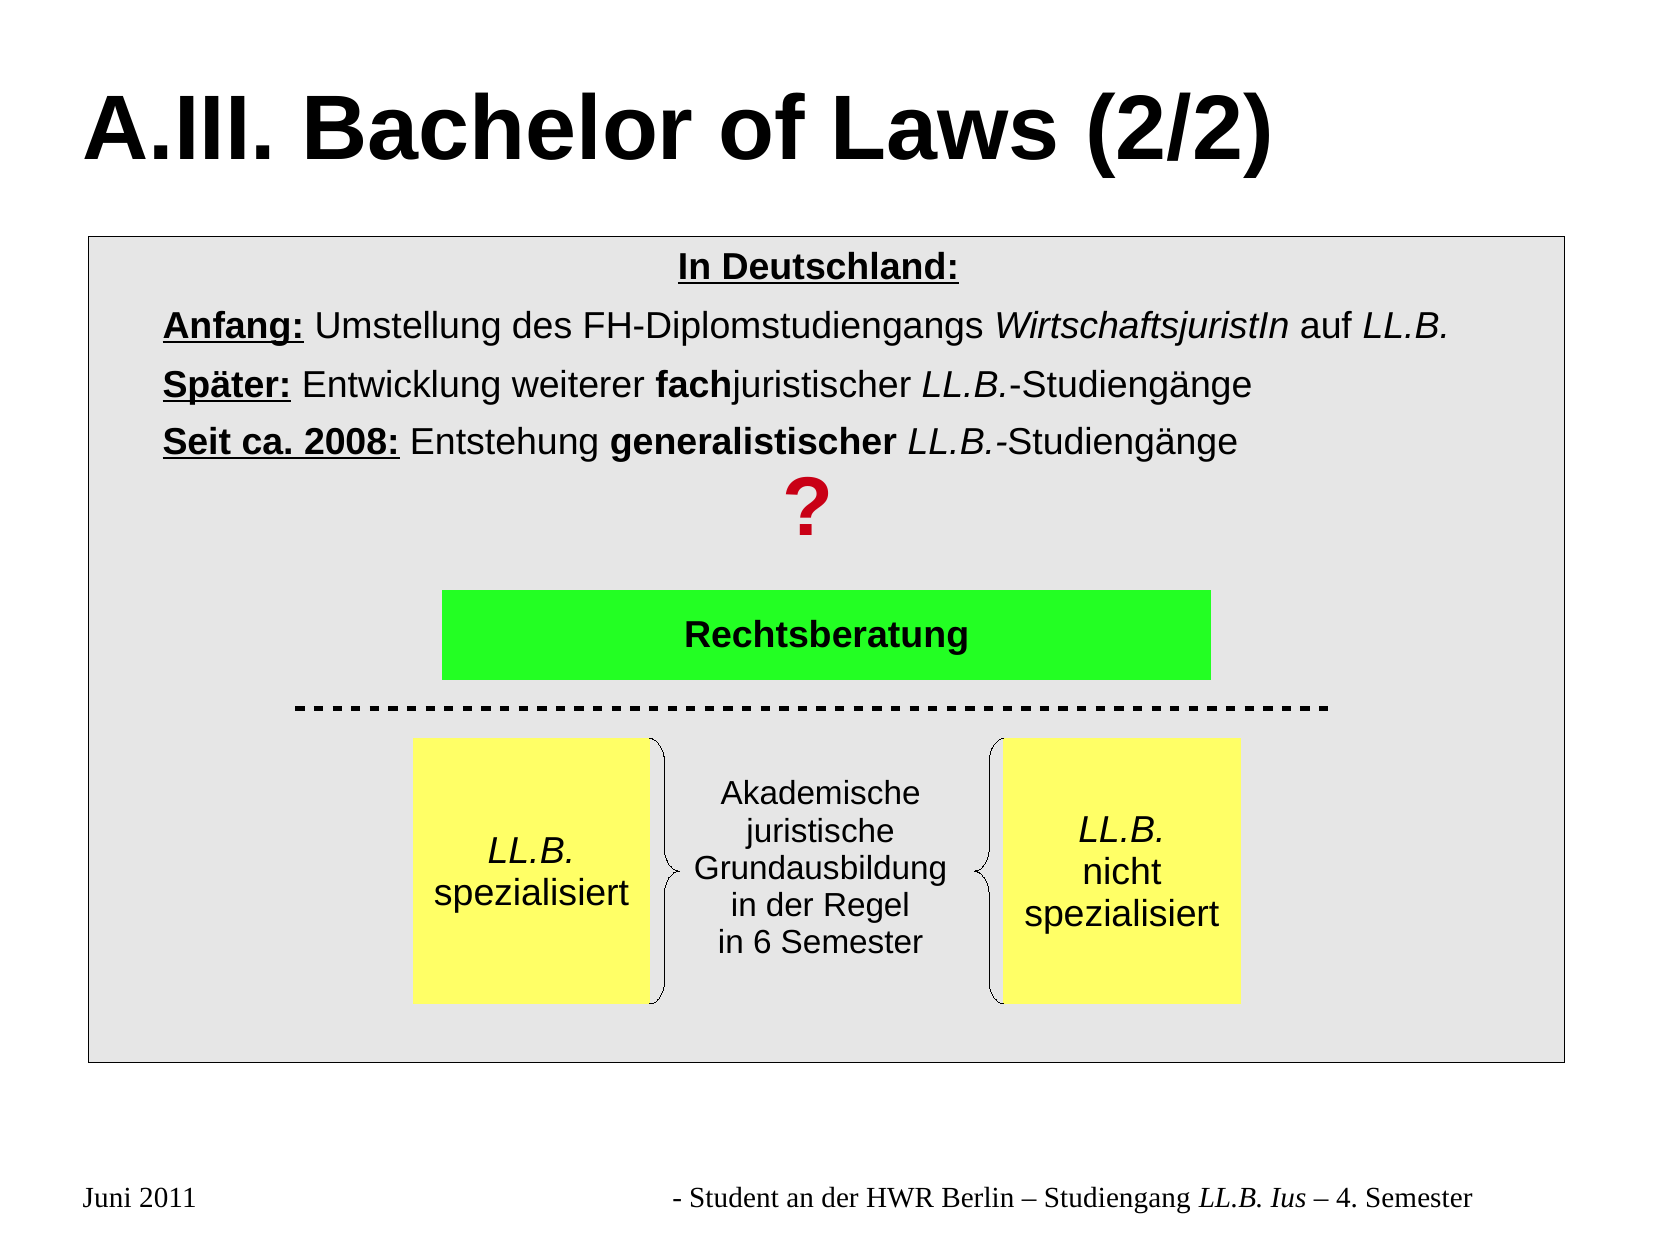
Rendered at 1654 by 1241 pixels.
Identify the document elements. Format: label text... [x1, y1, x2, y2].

text_box ? [767, 453, 857, 562]
title A.III. Bachelor of Laws (2/2) [82, 56, 1571, 200]
text_box [88, 236, 1565, 1063]
text_box LL.B. nicht spezialisiert [1003, 738, 1241, 1004]
text_box Akademische juristische Grundausbildung in der Regel in 6 Semester [679, 767, 963, 968]
text_box Anfang: Umstellung des FH-Diplomstudiengangs WirtschaftsjuristIn auf LL.B. [147, 297, 1466, 355]
text_box Rechtsberatung [442, 590, 1211, 680]
text_box In Deutschland: [663, 238, 975, 296]
text_box Seit ca. 2008: Entstehung generalistischer LL.B.-Studiengänge [147, 414, 1253, 471]
text_box Später: Entwicklung weiterer fachjuristischer LL.B.-Studiengänge [147, 356, 1268, 414]
text_box LL.B. spezialisiert [413, 738, 650, 1004]
